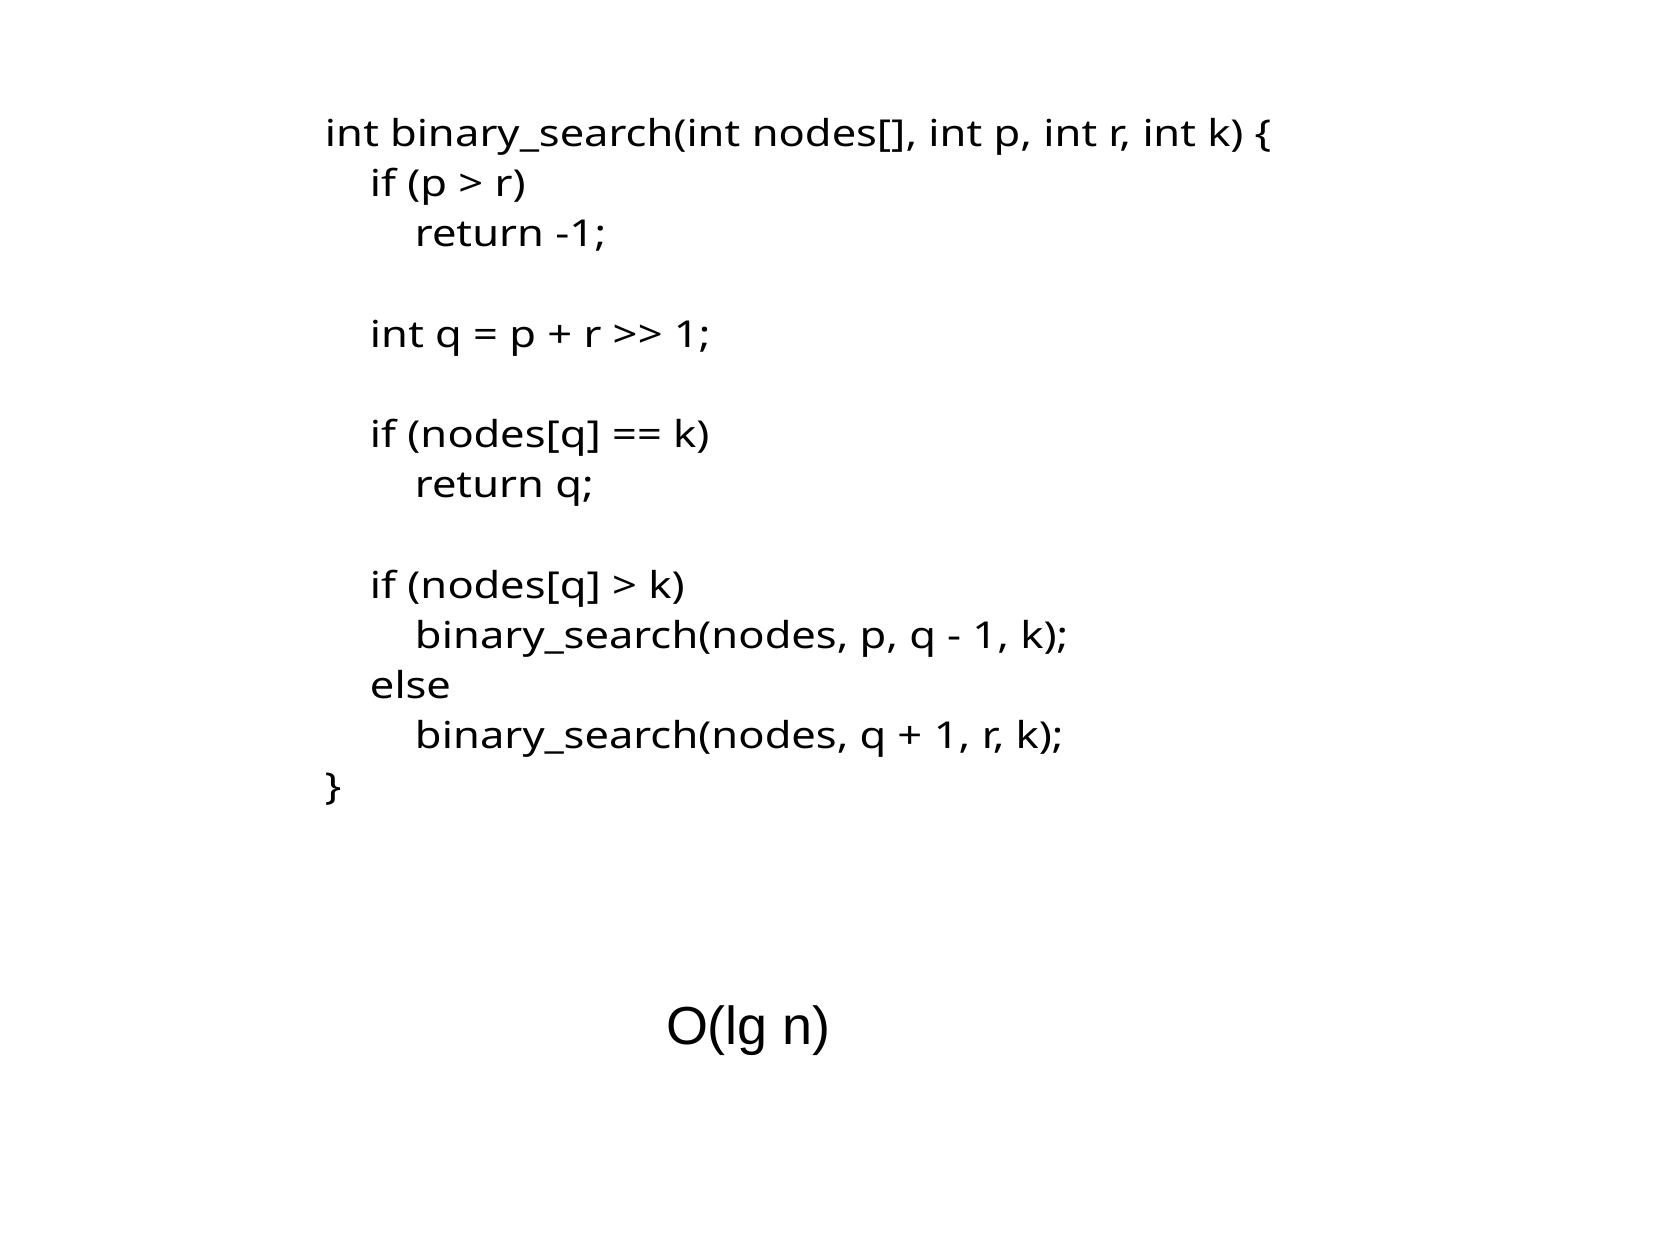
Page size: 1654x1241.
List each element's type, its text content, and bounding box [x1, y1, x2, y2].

text_box int binary_search(int nodes[], int p, int r, int k) { if (p > r) return -1; int q = p + r >> 1; if (nodes[q] == k) return q; if (nodes[q] > k) binary_search(nodes, p, q - 1, k); else binary_search(nodes, q + 1, r, k); } [310, 99, 1291, 818]
text_box O(lg n) [651, 989, 847, 1065]
